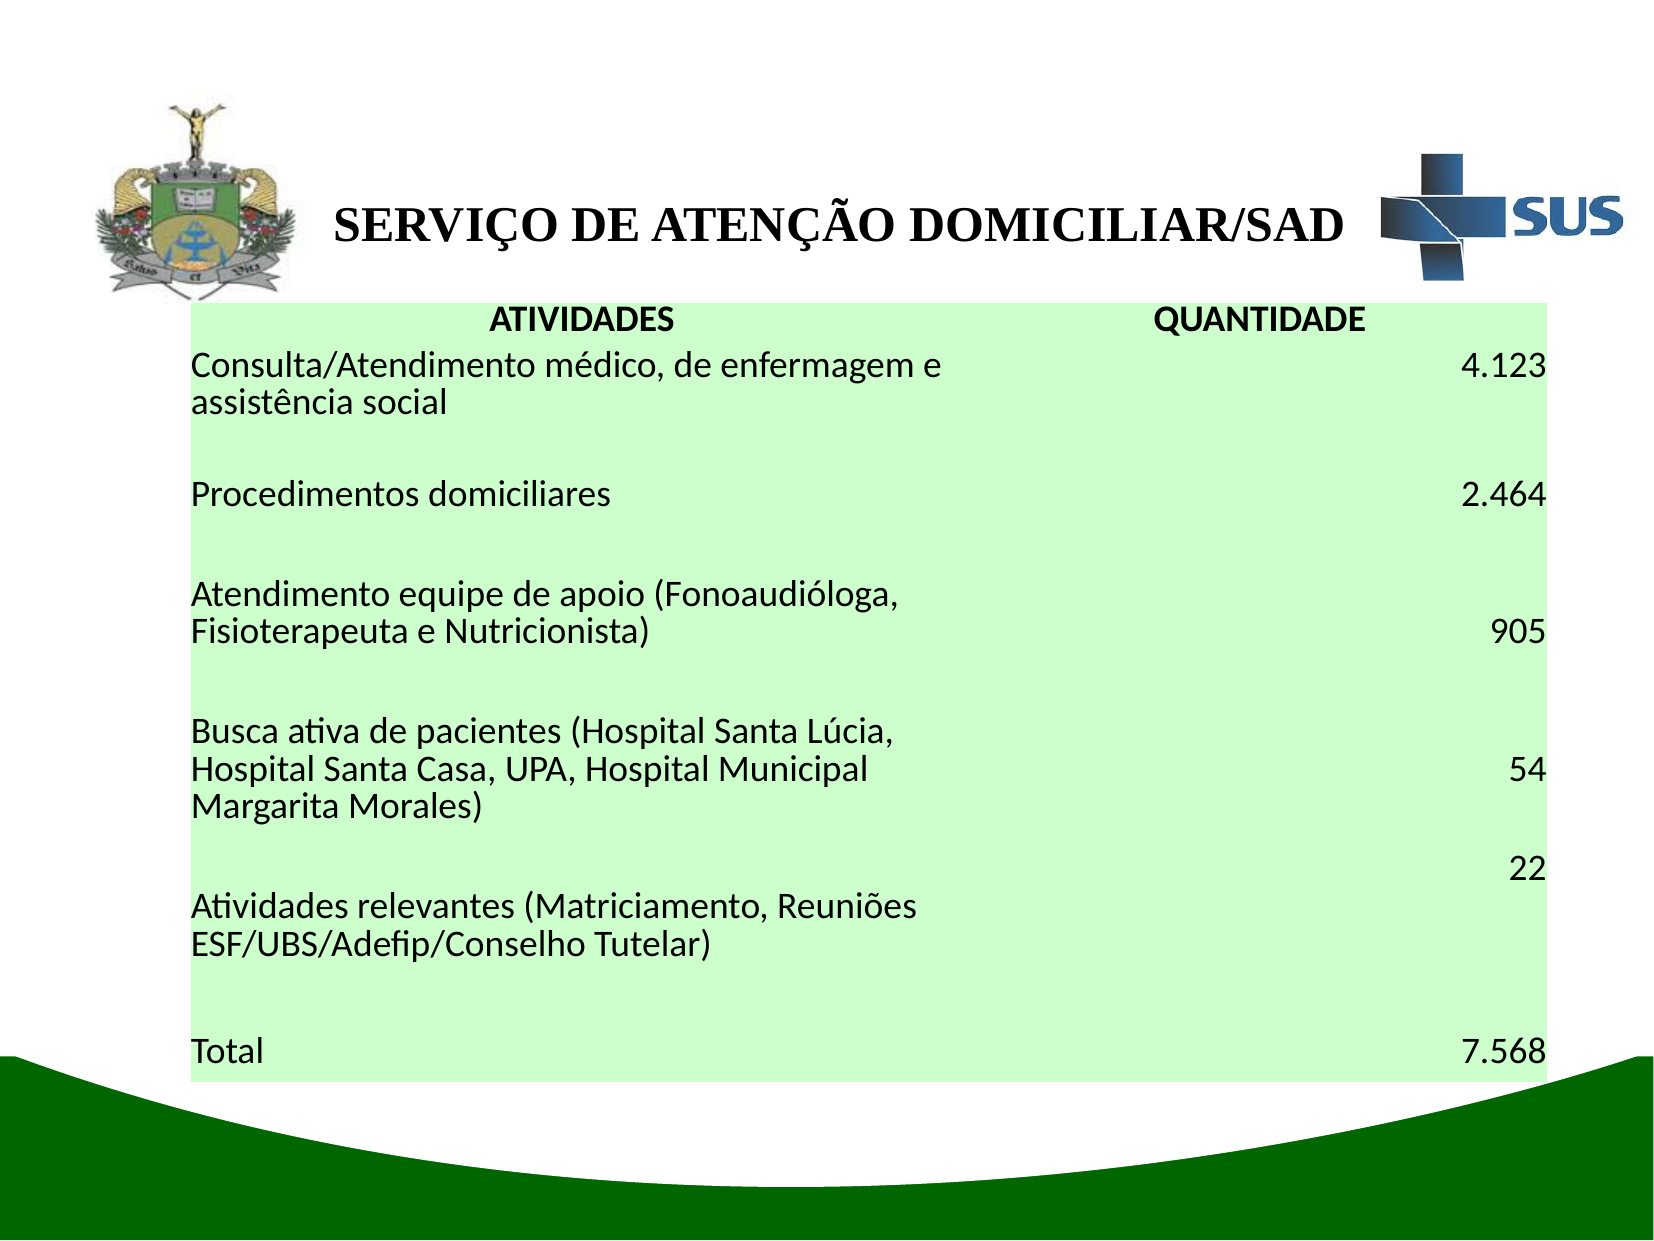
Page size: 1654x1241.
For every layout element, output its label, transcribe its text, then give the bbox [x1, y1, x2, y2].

table_cell 22 [973, 853, 1547, 1036]
table_cell Consulta/Atendimento médico, de enfermagem e assistência social [191, 349, 973, 441]
table_cell 7.568 [973, 1036, 1547, 1082]
table_cell 2.464 [973, 441, 1547, 578]
table_header QUANTIDADE [973, 303, 1547, 349]
table_cell Atendimento equipe de apoio (Fonoaudióloga, Fisioterapeuta e Nutricionista) [191, 578, 973, 715]
table_cell Procedimentos domiciliares [191, 441, 973, 578]
table_cell 4.123 [973, 349, 1547, 441]
table_cell 54 [973, 715, 1547, 853]
table_cell Total [191, 1036, 973, 1082]
table_cell 905 [973, 578, 1547, 715]
picture [82, 94, 308, 319]
text_box [0, 1050, 1654, 1241]
text_box SERVIÇO DE ATENÇÃO DOMICILIAR/SAD [318, 189, 1360, 260]
table_header ATIVIDADES [191, 303, 973, 349]
table_cell Busca ativa de pacientes (Hospital Santa Lúcia, Hospital Santa Casa, UPA, Hospital Municipal Margarita Morales) [191, 715, 973, 853]
picture [1380, 153, 1630, 281]
table_cell Atividades relevantes (Matriciamento, Reuniões ESF/UBS/Adefip/Conselho Tutelar) [191, 853, 973, 1036]
